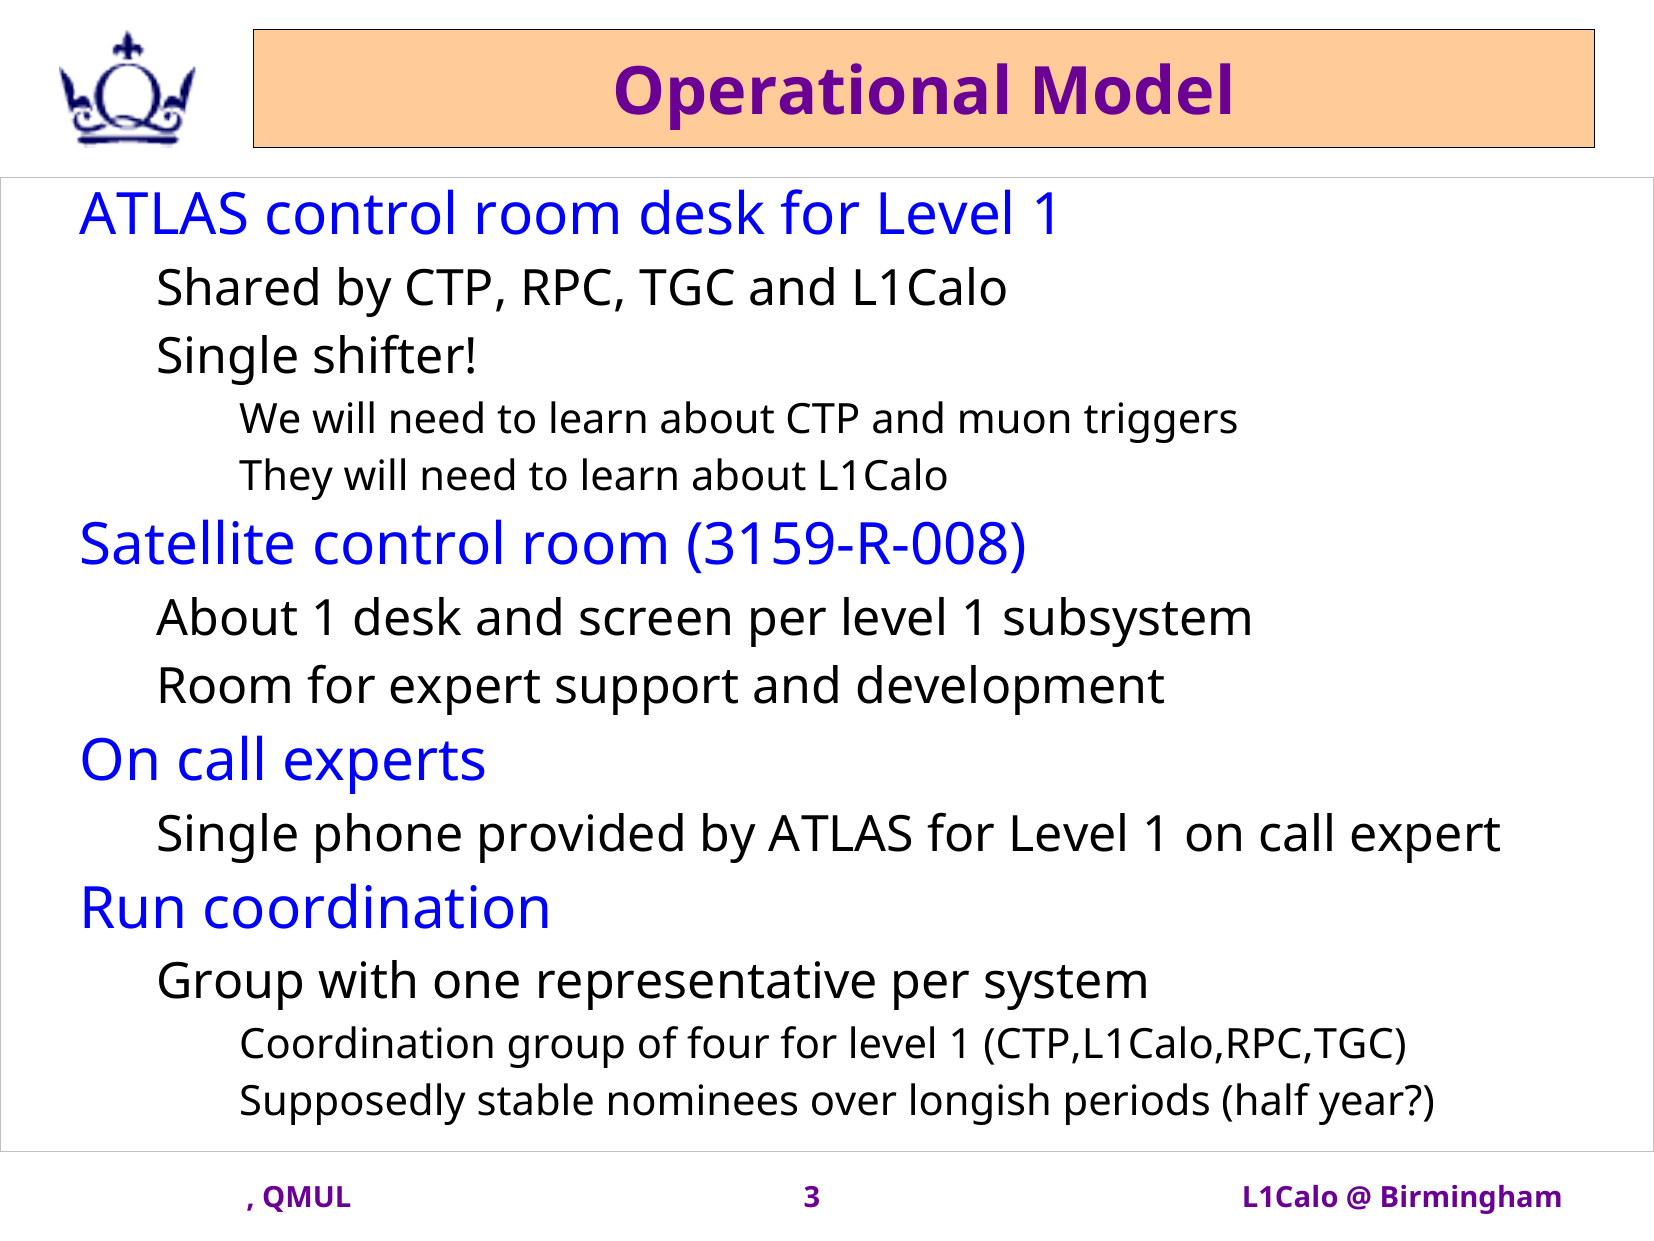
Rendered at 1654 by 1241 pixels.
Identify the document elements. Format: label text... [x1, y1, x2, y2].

title Operational Model [253, 29, 1595, 148]
list ATLAS control room desk for Level 1 Shared by CTP, RPC, TGC and L1Calo Single shifter! We will need to learn about CTP and muon triggers They will need to learn about L1Calo Satellite control room (3159-R-008) About 1 desk and screen per level 1 subsystem Room for expert support and development On call experts Single phone provided by ATLAS for Level 1 on call expert Run coordination Group with one representative per system Coordination group of four for level 1 (CTP,L1Calo,RPC,TGC) Supposedly stable nominees over longish periods (half year?) [61, 172, 1606, 1148]
picture [59, 29, 200, 148]
